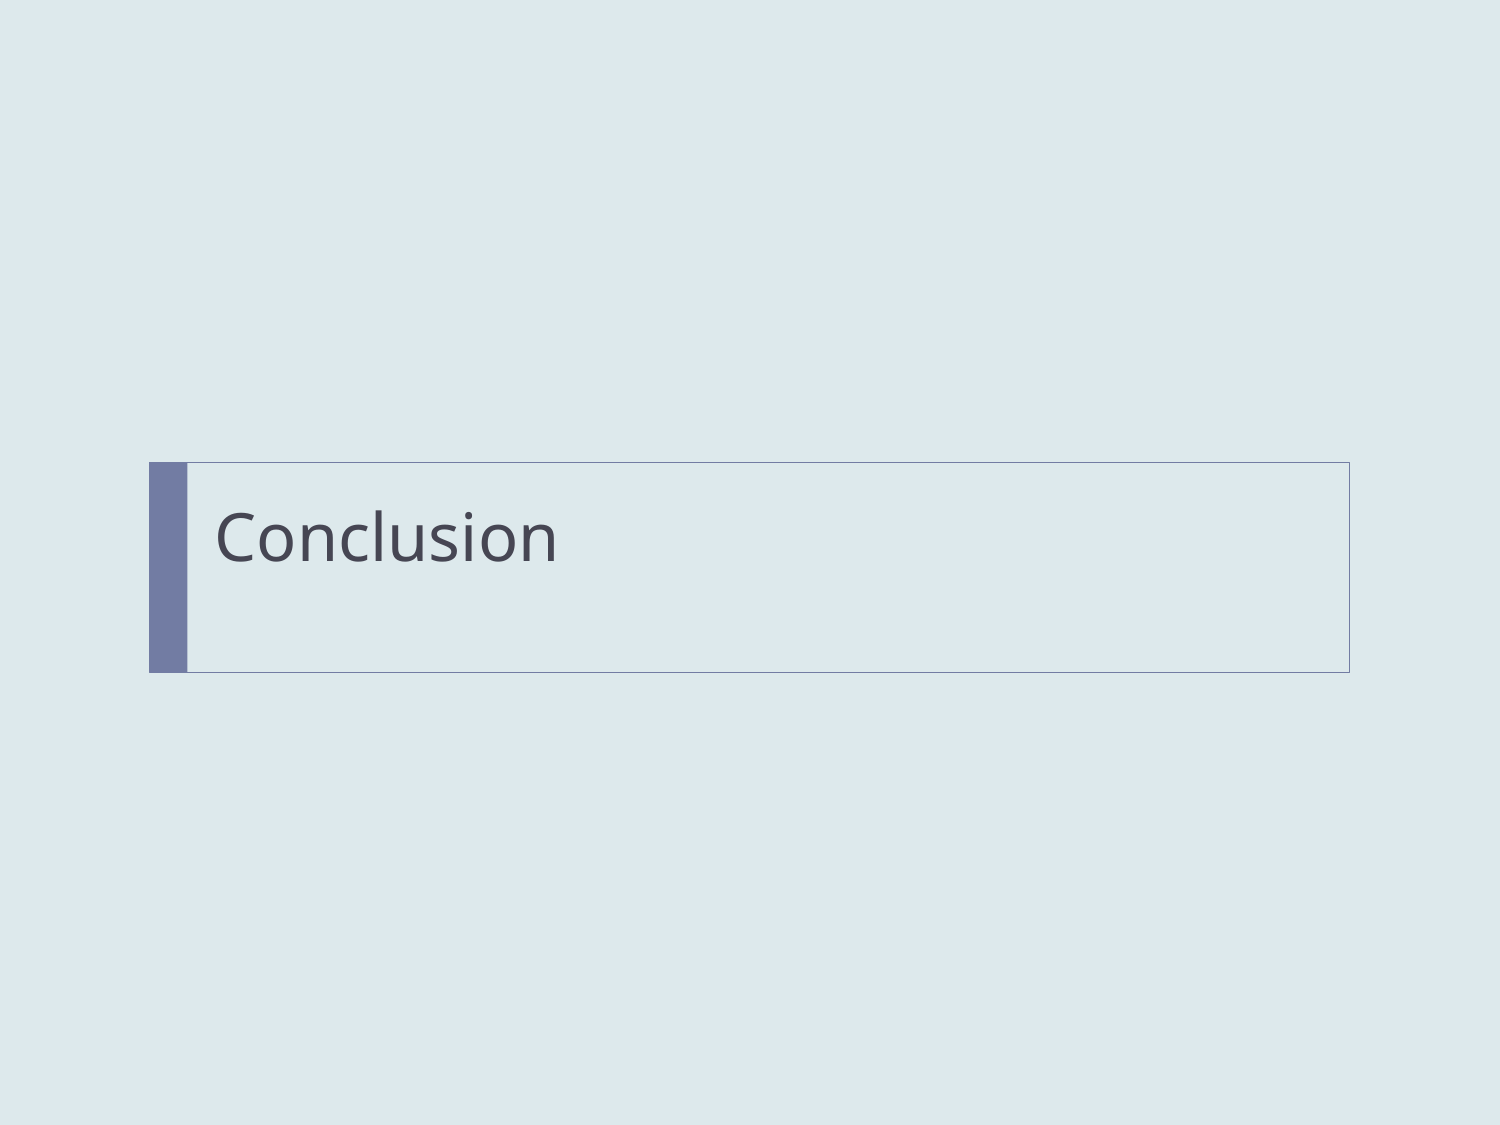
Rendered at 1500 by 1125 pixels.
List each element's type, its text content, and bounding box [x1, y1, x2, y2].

title Conclusion [200, 487, 1325, 663]
